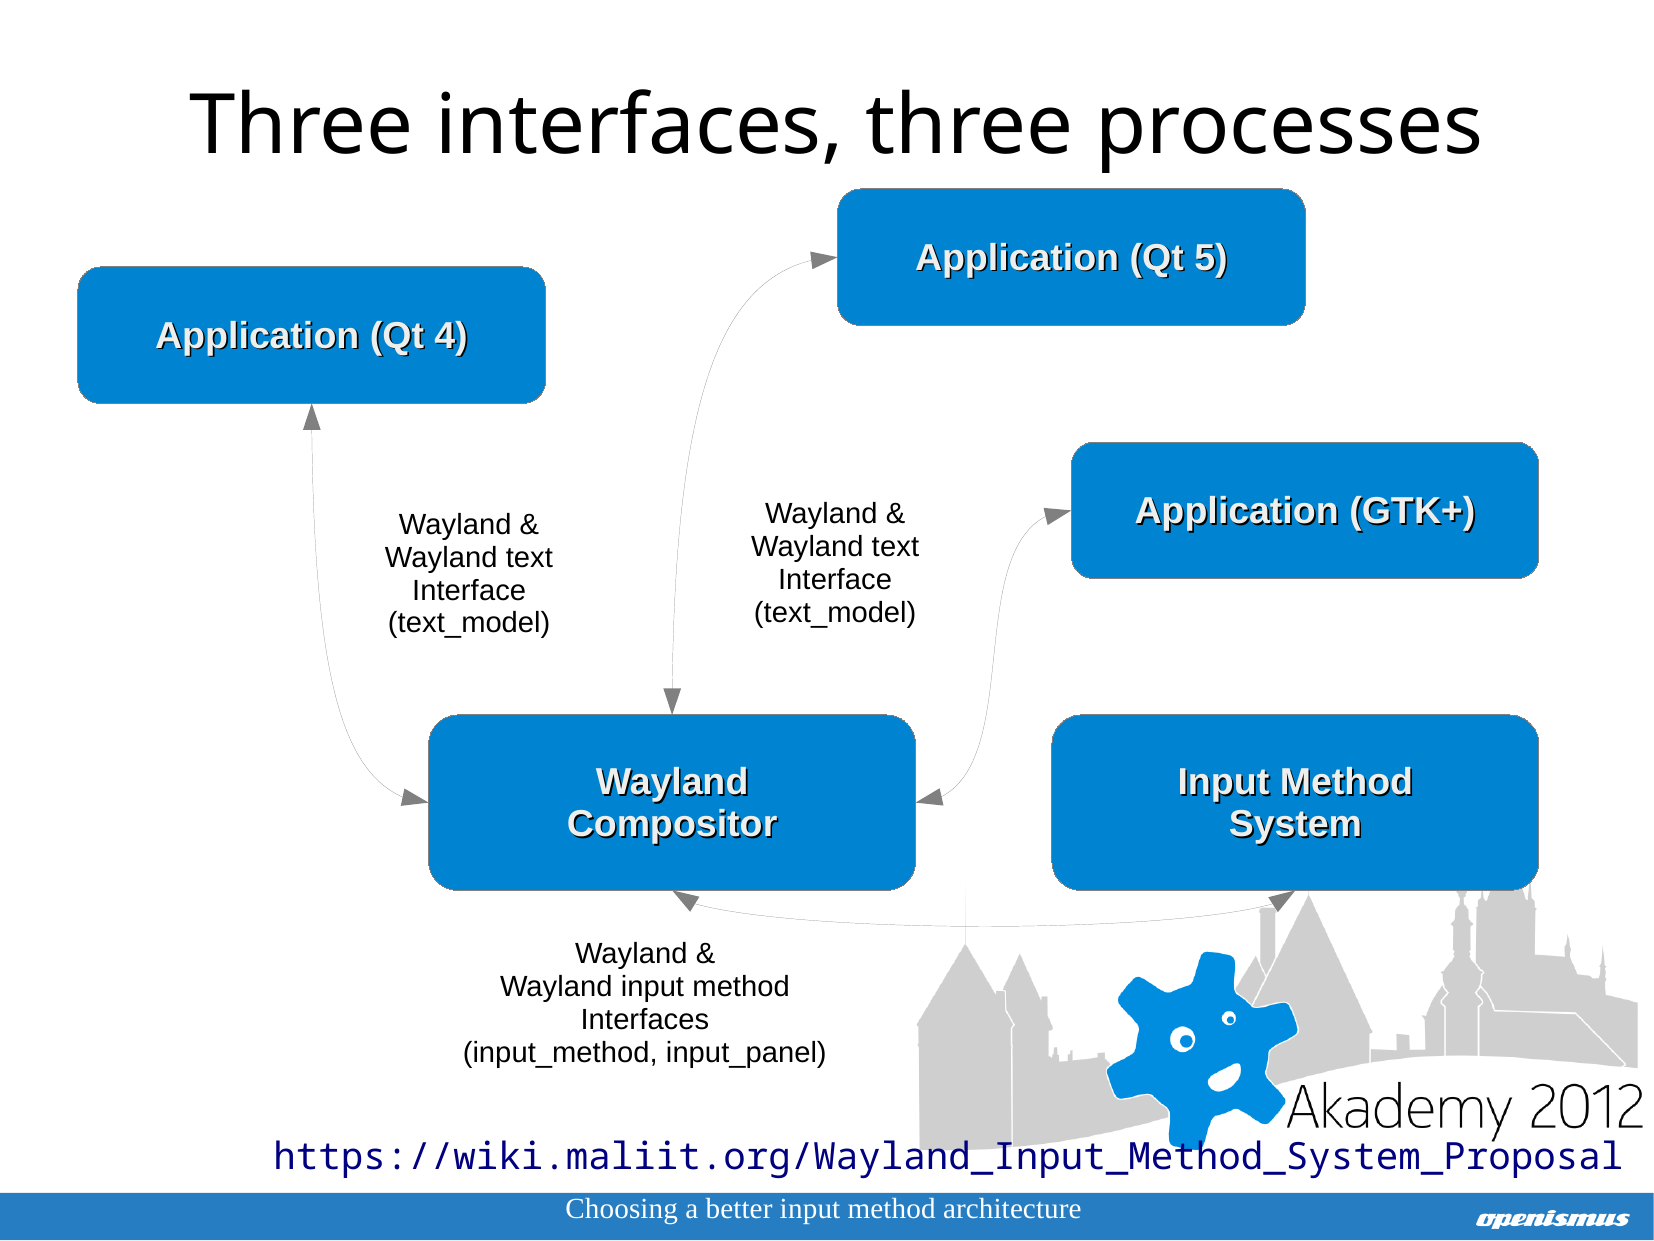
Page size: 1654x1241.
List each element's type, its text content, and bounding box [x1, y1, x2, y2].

text_box Three interfaces, three processes [83, 56, 1591, 166]
text_box Application (GTK+) [1071, 442, 1539, 579]
text_box Input Method System [1051, 714, 1539, 891]
text_box Wayland & Wayland text Interface (text_model) [736, 490, 994, 680]
text_box Wayland & Wayland text Interface (text_model) [370, 500, 628, 691]
picture [1476, 1210, 1630, 1229]
text_box Wayland Compositor [428, 714, 916, 891]
text_box Application (Qt 4) [77, 266, 546, 404]
text_box Application (Qt 5) [837, 188, 1306, 326]
text_box https://wiki.maliit.org/Wayland_Input_Method_System_Proposal [258, 1122, 1414, 1175]
text_box Wayland & Wayland input method Interfaces (input_method, input_panel) [448, 929, 961, 1120]
picture [900, 680, 990, 801]
picture [900, 660, 1647, 1187]
